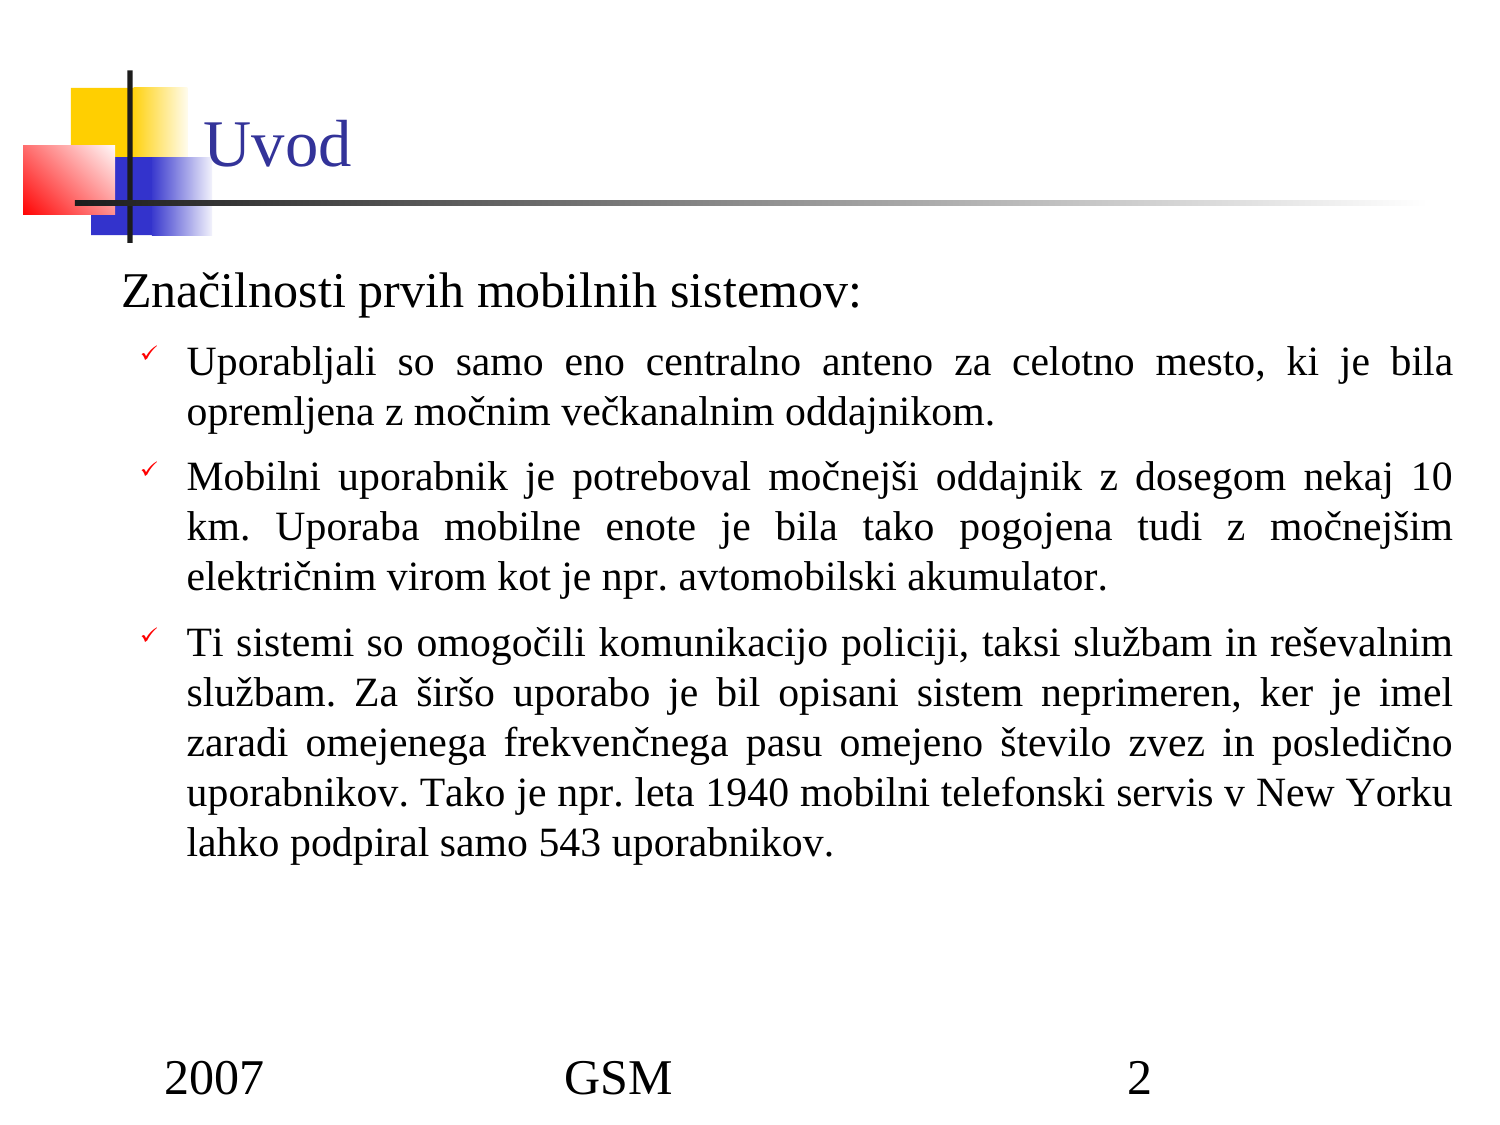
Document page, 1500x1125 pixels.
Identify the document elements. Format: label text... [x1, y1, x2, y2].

title Uvod [188, 92, 1468, 188]
list Značilnosti prvih mobilnih sistemov: Uporabljali so samo eno centralno anteno za celotno mesto, ki je bila opremljena z močnim večkanalnim oddajnikom. Mobilni uporabnik je potreboval močnejši oddajnik z dosegom nekaj 10 km. Uporaba mobilne enote je bila tako pogojena tudi z močnejšim električnim virom kot je npr. avtomobilski akumulator. Ti sistemi so omogočili komunikacijo policiji, taksi službam in reševalnim službam. Za širšo uporabo je bil opisani sistem neprimeren, ker je imel zaradi omejenega frekvenčnega pasu omejeno število zvez in posledično uporabnikov. Tako je npr. leta 1940 mobilni telefonski servis v New Yorku lahko podpiral samo 543 uporabnikov. [50, 249, 1469, 1007]
